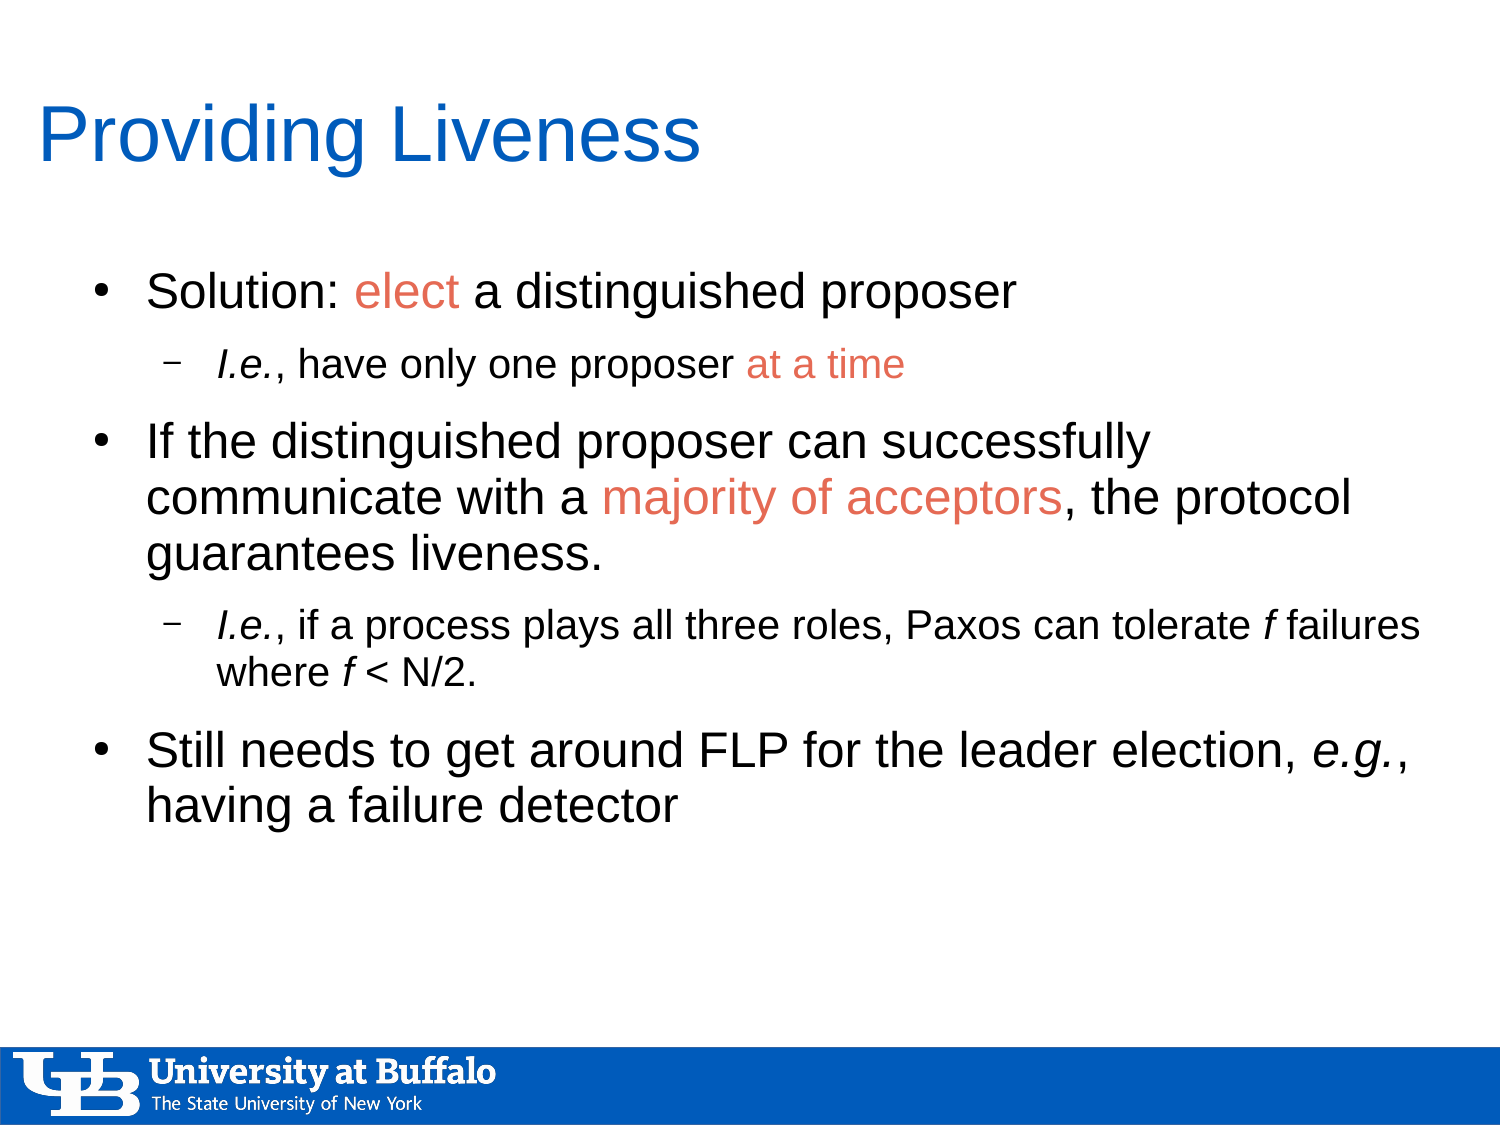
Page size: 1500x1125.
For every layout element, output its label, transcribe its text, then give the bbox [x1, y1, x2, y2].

list Solution: elect a distinguished proposer I.e., have only one proposer at a time If the distinguished proposer can successfully communicate with a majority of acceptors, the protocol guarantees liveness. I.e., if a process plays all three roles, Paxos can tolerate f failures where f < N/2. Still needs to get around FLP for the leader election, e.g., having a failure detector [75, 263, 1425, 916]
picture [13, 1052, 496, 1116]
title Providing Liveness [37, 40, 1388, 228]
